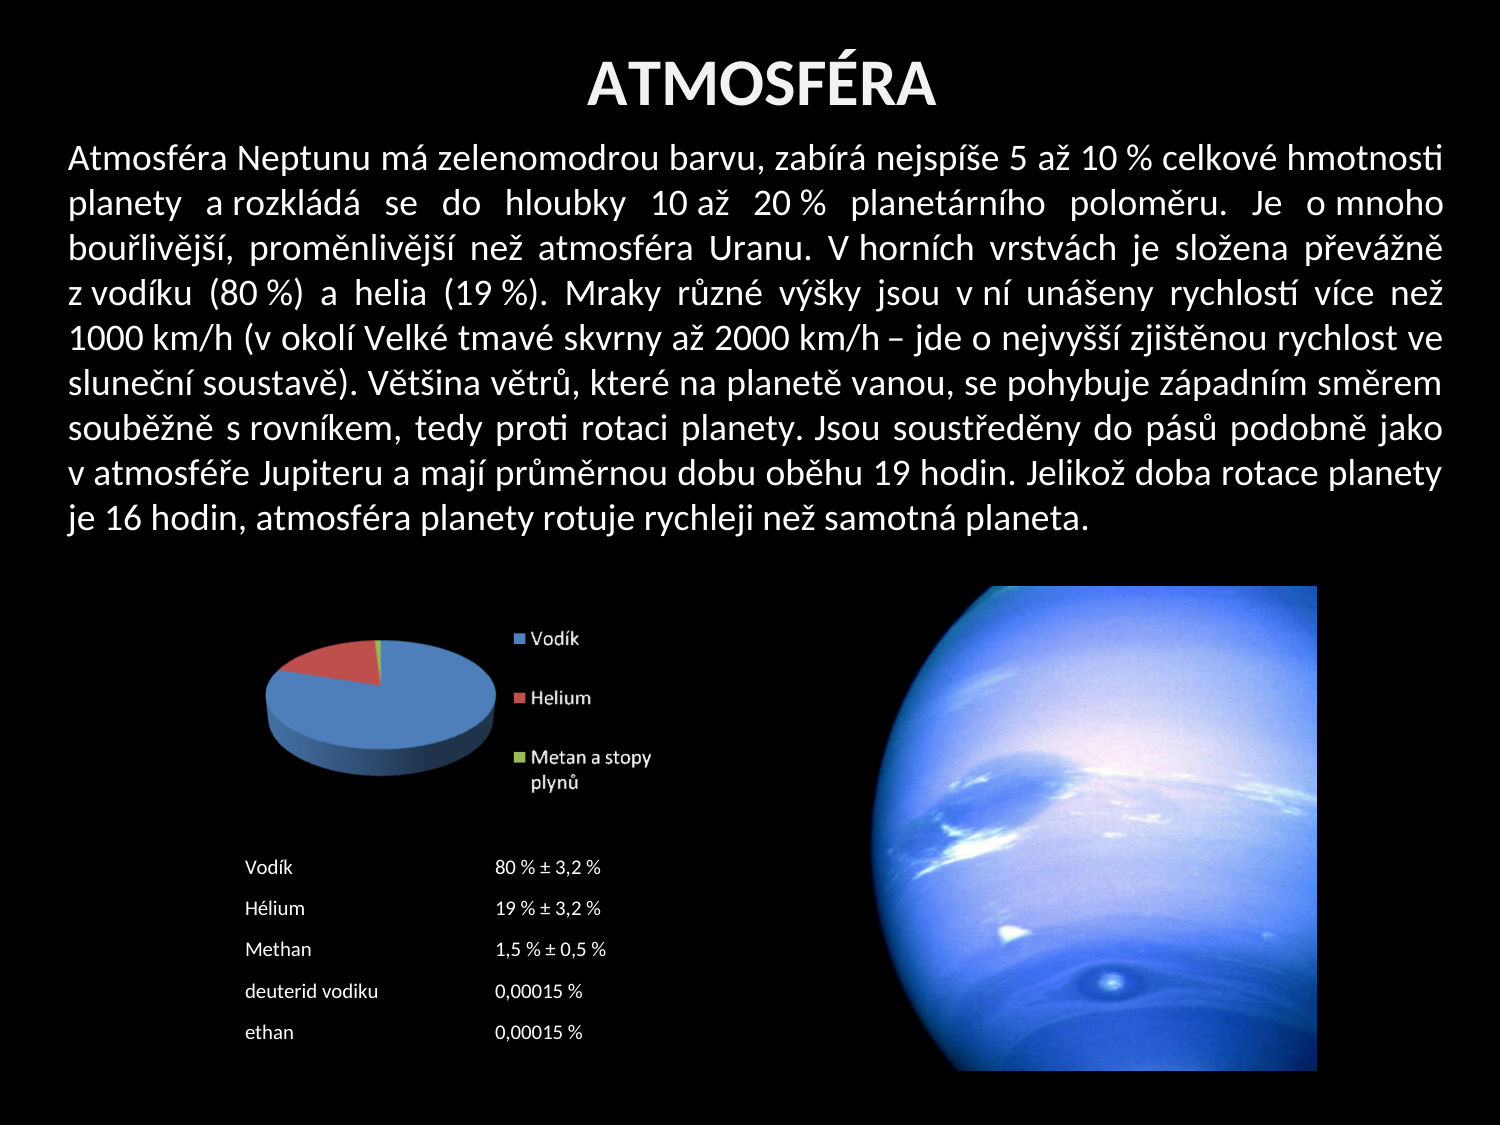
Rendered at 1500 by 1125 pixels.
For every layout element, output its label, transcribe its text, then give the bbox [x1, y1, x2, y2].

picture [240, 596, 698, 814]
table_cell deuterid vodiku [230, 970, 480, 1011]
table_cell Methan [230, 928, 480, 970]
table_cell 1,5 % ± 0,5 % [480, 928, 730, 970]
table_cell 19 % ± 3,2 % [480, 887, 730, 928]
table_cell Hélium [230, 887, 480, 928]
table_header Vodík [230, 846, 480, 887]
table_cell 0,00015 % [480, 1011, 730, 1052]
picture [844, 586, 1317, 1071]
table_cell ethan [230, 1011, 480, 1052]
text_box ATMOSFÉRA [573, 30, 953, 125]
table_header 80 % ± 3,2 % [480, 846, 730, 887]
table_cell 0,00015 % [480, 970, 730, 1011]
text_box Atmosféra Neptunu má zelenomodrou barvu, zabírá nejspíše 5 až 10 % celkové hmotnosti planety a rozkládá se do hloubky 10 až 20 % planetárního poloměru. Je o mnoho bouřlivější, proměnlivější než atmosféra Uranu. V horních vrstvách je složena převážně z vodíku (80 %) a helia (19 %). Mraky různé výšky jsou v ní unášeny rychlostí více než 1000 km/h (v okolí Velké tmavé skvrny až 2000 km/h – jde o nejvyšší zjištěnou rychlost ve sluneční soustavě). Většina větrů, které na planetě vanou, se pohybuje západním směrem souběžně s rovníkem, tedy proti rotaci planety. Jsou soustředěny do pásů podobně jako v atmosféře Jupiteru a mají průměrnou dobu oběhu 19 hodin. Jelikož doba rotace planety je 16 hodin, atmosféra planety rotuje rychleji než samotná planeta. [53, 125, 1459, 546]
